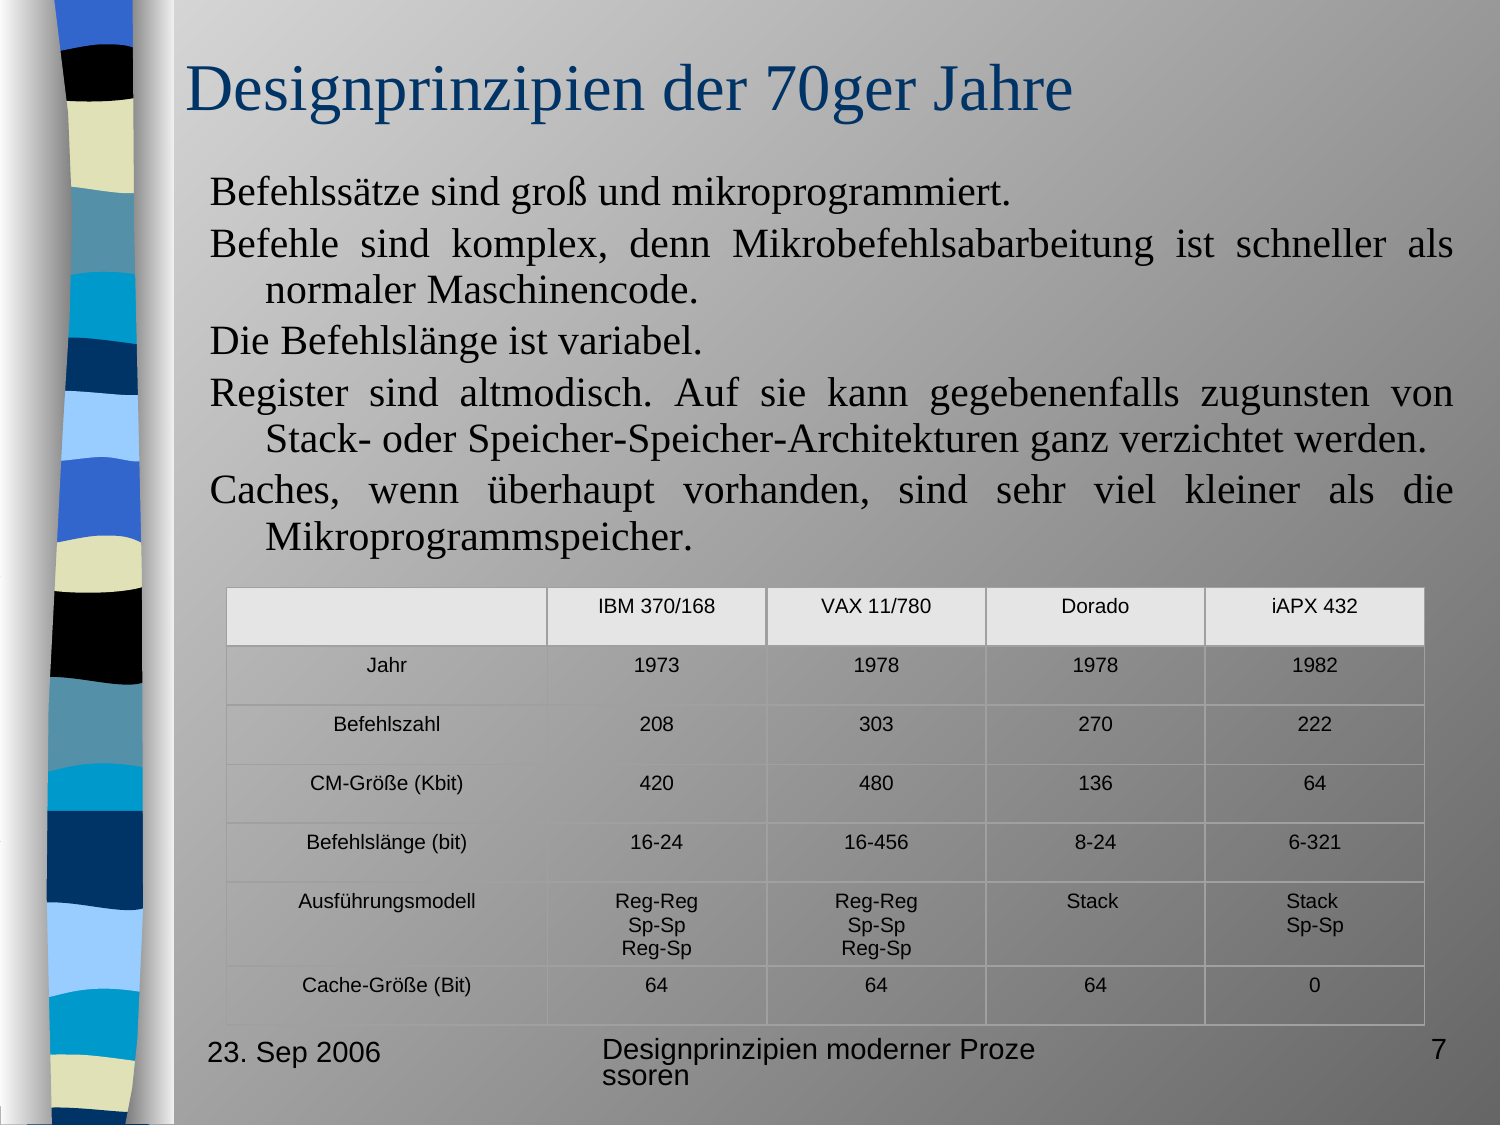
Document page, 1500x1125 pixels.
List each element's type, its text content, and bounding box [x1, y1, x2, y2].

text_box 0 [1213, 967, 1417, 1024]
text_box [1197, 588, 1204, 645]
text_box [548, 588, 555, 645]
text_box 16-456 [775, 824, 978, 881]
title Designprinzipien der 70ger Jahre [171, 0, 1447, 188]
text_box 1978 [775, 647, 978, 704]
text_box Jahr [234, 647, 539, 704]
text_box 64 [555, 967, 758, 1024]
text_box 208 [555, 706, 758, 764]
text_box VAX 11/780 [775, 588, 978, 645]
text_box 1973 [555, 647, 758, 704]
text_box [768, 588, 775, 645]
text_box [978, 588, 985, 645]
text_box [1206, 588, 1213, 645]
text_box Reg-Reg Sp-Sp Reg-Sp [775, 883, 978, 965]
text_box Befehlszahl [234, 706, 539, 764]
text_box 480 [775, 765, 978, 822]
text_box IBM 370/168 [555, 588, 758, 645]
text_box Ausführungsmodell [234, 883, 539, 965]
text_box Stack [994, 883, 1197, 965]
text_box 6-321 [1213, 824, 1417, 881]
text_box [227, 588, 546, 645]
text_box 64 [775, 967, 978, 1024]
text_box [758, 588, 765, 645]
text_box 420 [555, 765, 758, 822]
text_box 64 [1213, 765, 1417, 822]
text_box iAPX 432 [1213, 588, 1416, 645]
text_box Befehlslänge (bit) [234, 824, 539, 881]
text_box Stack Sp-Sp [1213, 883, 1417, 965]
text_box 270 [994, 706, 1197, 764]
text_box 222 [1213, 706, 1417, 764]
text_box 8-24 [994, 824, 1197, 881]
text_box 1978 [994, 647, 1197, 704]
list Befehlssätze sind groß und mikroprogrammiert. Befehle sind komplex, denn Mikrobefehlsabarbeitung ist schneller als normaler Maschinencode. Die Befehlslänge ist variabel. Register sind altmodisch. Auf sie kann gegebenenfalls zugunsten von Stack- oder Speicher-Speicher-Architekturen ganz verzichtet werden. Caches, wenn überhaupt vorhanden, sind sehr viel kleiner als die Mikroprogrammspeicher. [194, 160, 1470, 598]
text_box Dorado [994, 588, 1197, 645]
text_box CM-Größe (Kbit) [234, 765, 539, 822]
text_box Reg-Reg Sp-Sp Reg-Sp [555, 883, 758, 965]
text_box [1416, 588, 1424, 645]
text_box 136 [994, 765, 1197, 822]
text_box [987, 588, 994, 645]
text_box 1982 [1213, 647, 1417, 704]
text_box 64 [994, 967, 1197, 1024]
text_box 16-24 [555, 824, 758, 881]
text_box 303 [775, 706, 978, 764]
text_box Cache-Größe (Bit) [234, 967, 539, 1024]
